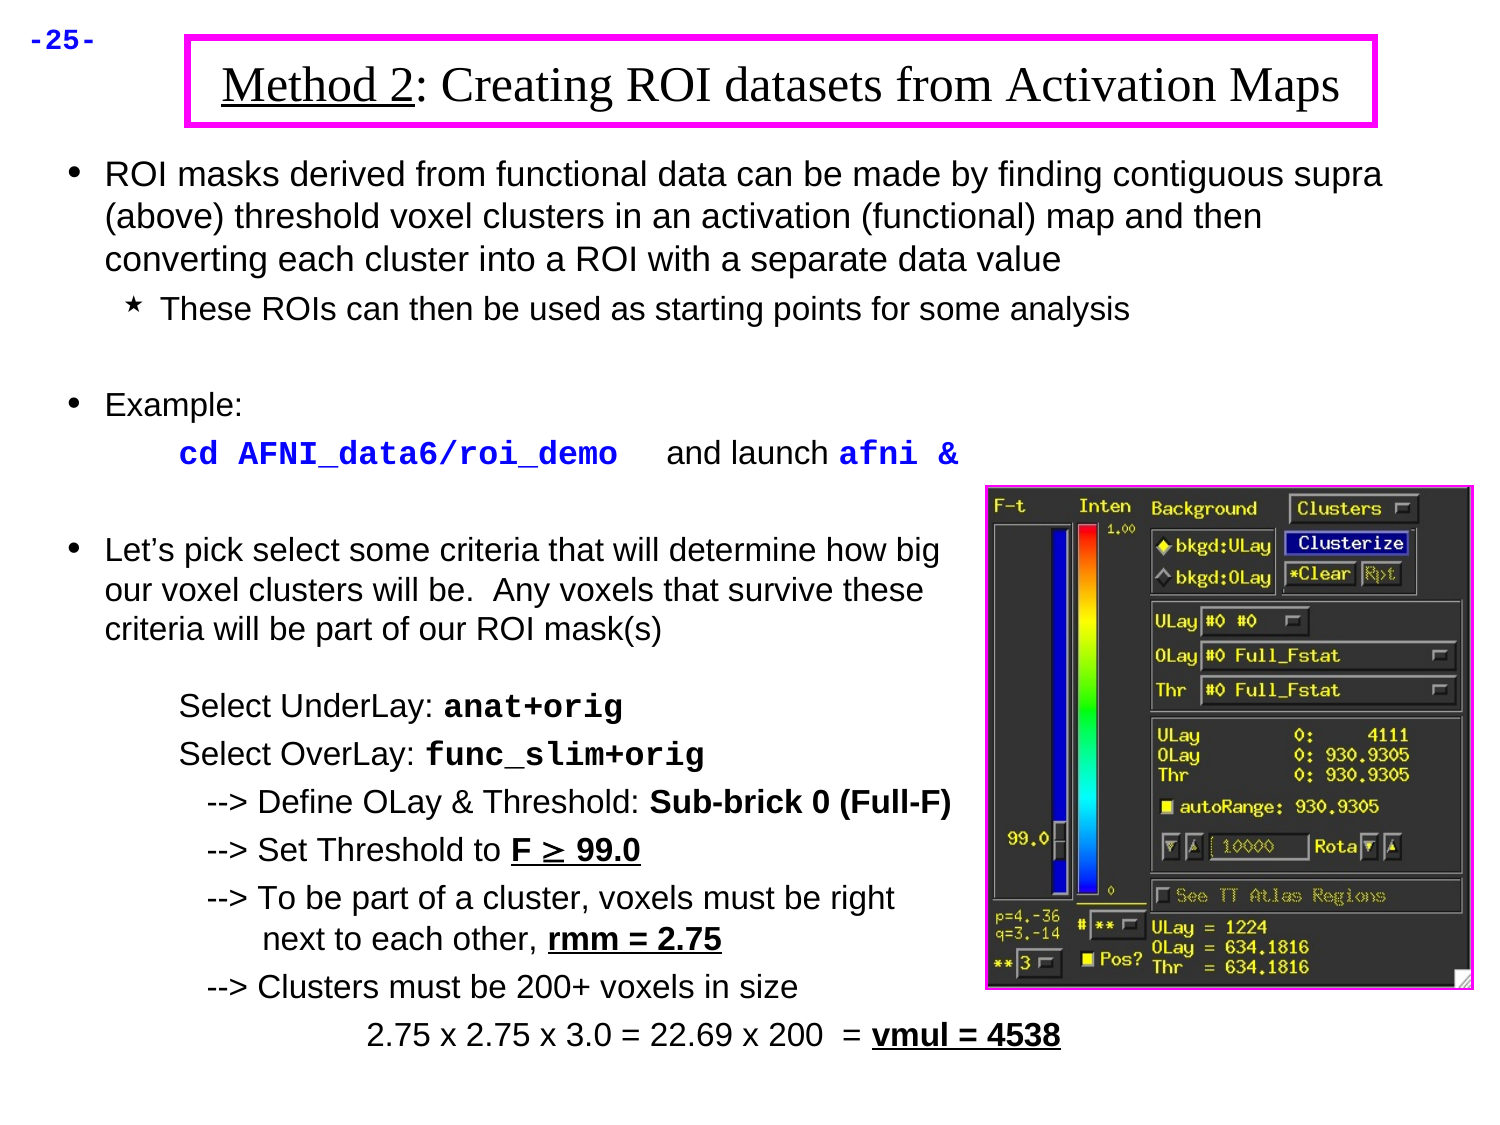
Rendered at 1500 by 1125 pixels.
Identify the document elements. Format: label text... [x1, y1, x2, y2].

list ROI masks derived from functional data can be made by finding contiguous supra (above) threshold voxel clusters in an activation (functional) map and then converting each cluster into a ROI with a separate data value These ROIs can then be used as starting points for some analysis Example: cd AFNI_data6/roi_demo and launch afni & Let’s pick select some criteria that will determine how big our voxel clusters will be. Any voxels that survive these criteria will be part of our ROI mask(s) Select UnderLay: anat+orig Select OverLay: func_slim+orig --> Define OLay & Threshold: Sub-brick 0 (Full-F) --> Set Threshold to F  99.0 --> To be part of a cluster, voxels must be right next to each other, rmm = 2.75 --> Clusters must be 200+ voxels in size 2.75 x 2.75 x 3.0 = 22.69 x 200 = vmul = 4538 [51, 143, 1402, 1069]
picture [987, 487, 1472, 988]
title Method 2: Creating ROI datasets from Activation Maps [187, 37, 1375, 126]
